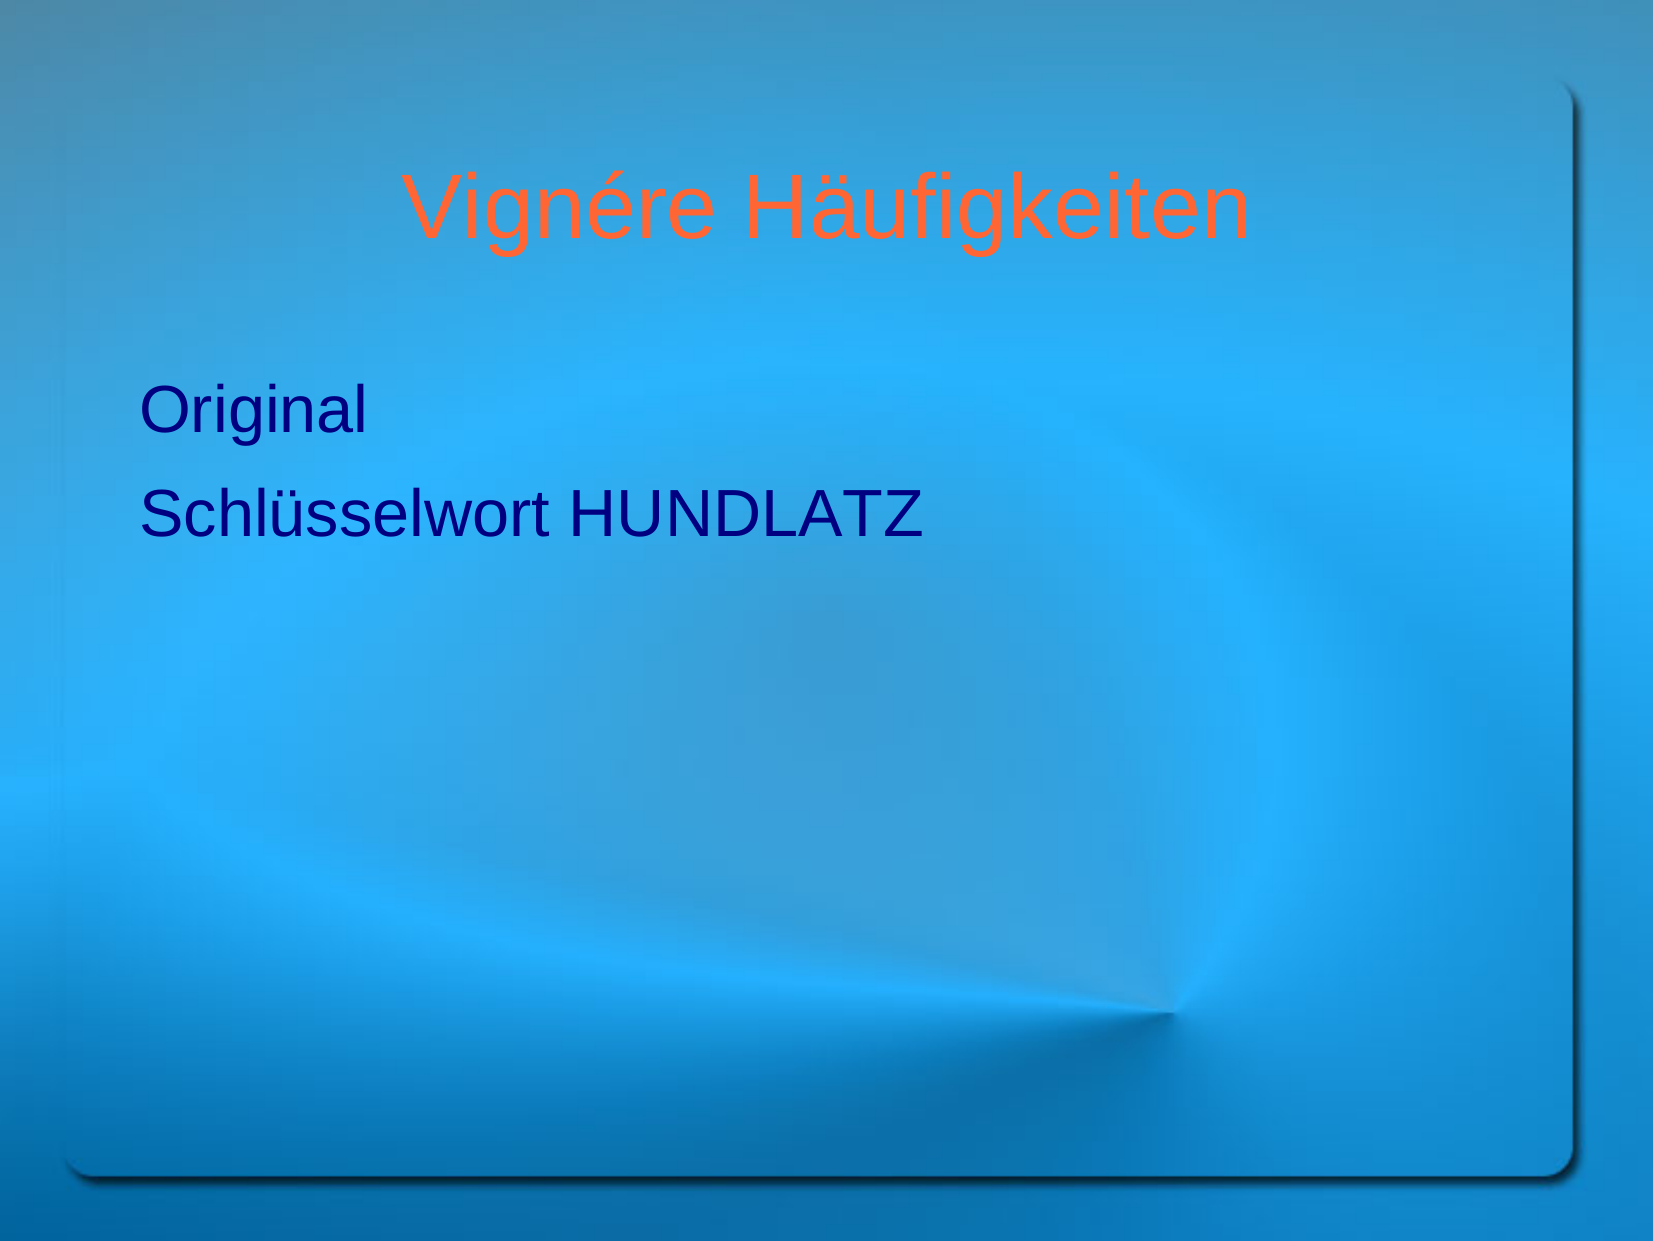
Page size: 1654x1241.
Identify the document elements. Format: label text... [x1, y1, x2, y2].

picture [0, 0, 1654, 1241]
title Vignére Häufigkeiten [121, 102, 1534, 311]
list Original Schlüsselwort HUNDLATZ [121, 371, 1534, 1099]
